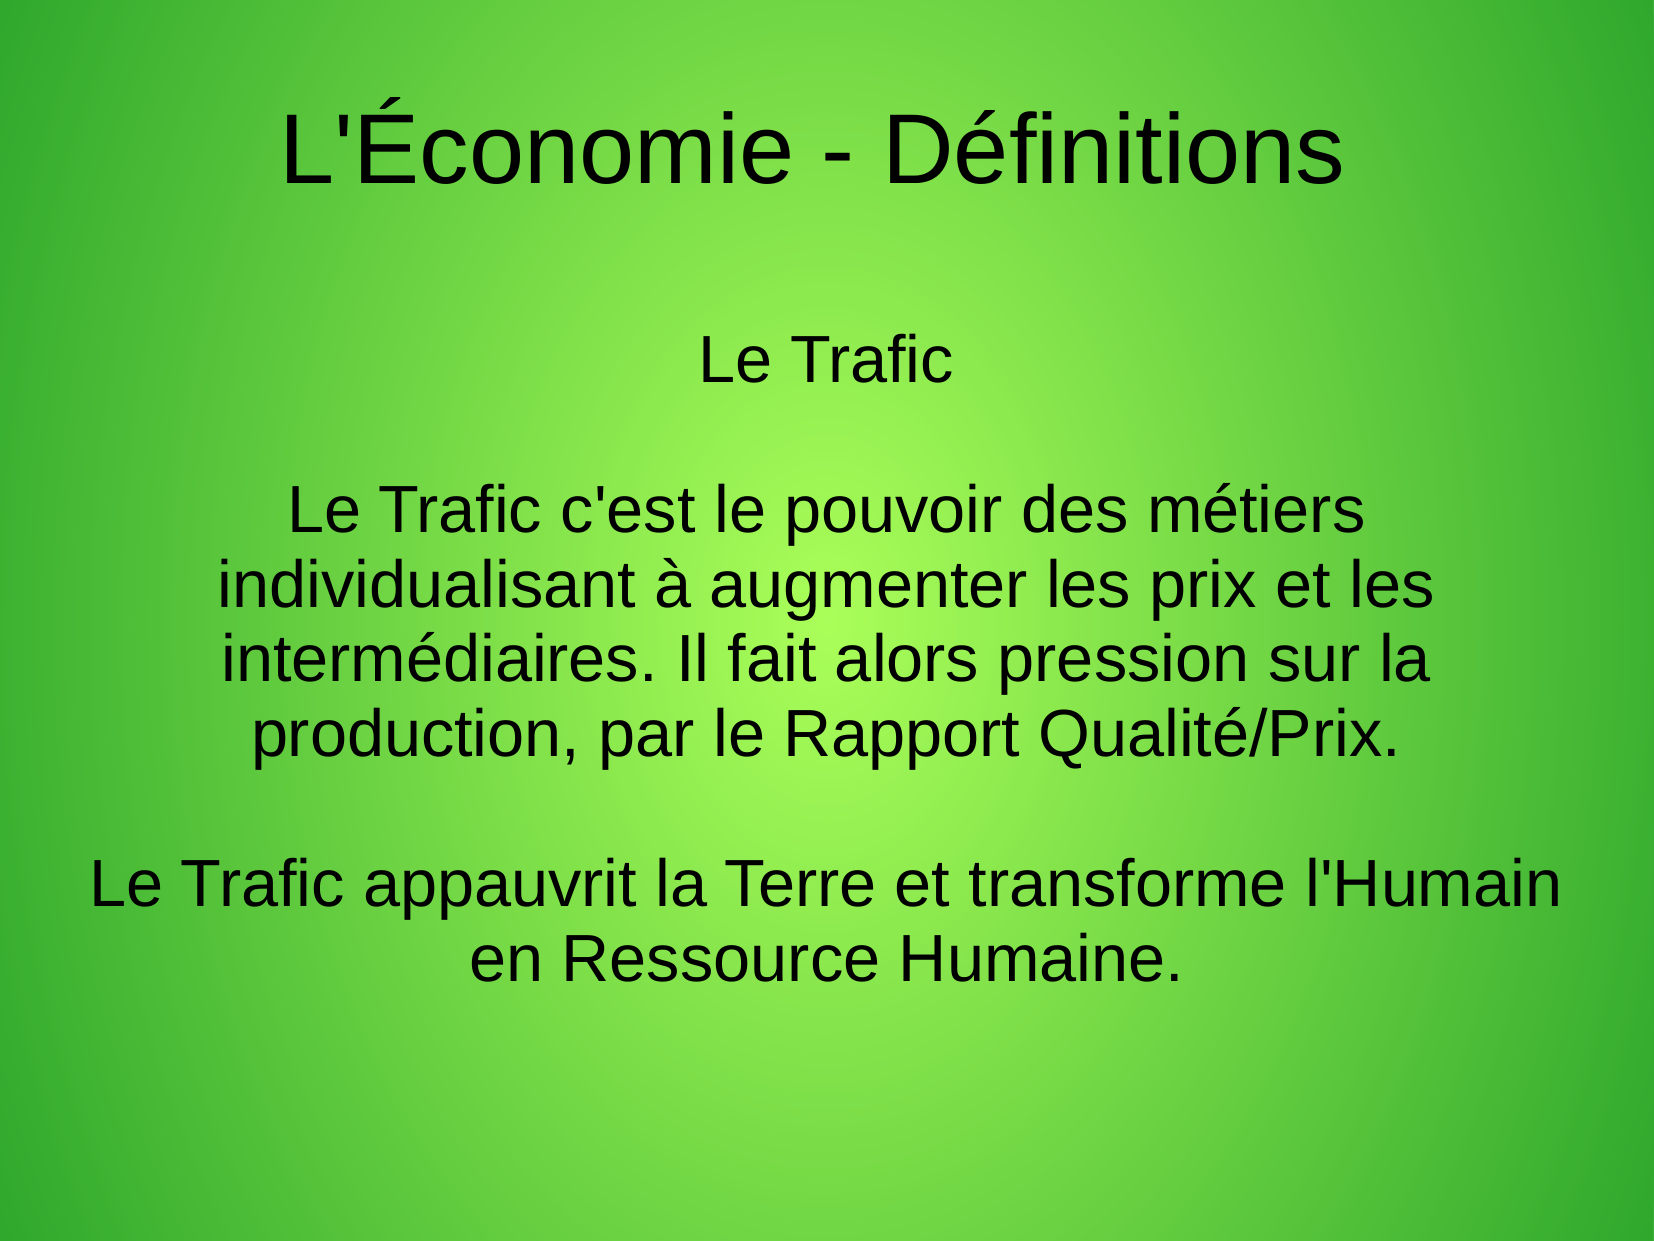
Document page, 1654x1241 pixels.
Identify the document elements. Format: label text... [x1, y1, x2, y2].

title L'Économie - Définitions [82, 47, 1571, 210]
subtitle Le Trafic Le Trafic c'est le pouvoir des métiers individualisant à augmenter les prix et les intermédiaires. Il fait alors pression sur la production, par le Rapport Qualité/Prix. Le Trafic appauvrit la Terre et transforme l'Humain en Ressource Humaine. [82, 210, 1571, 1108]
